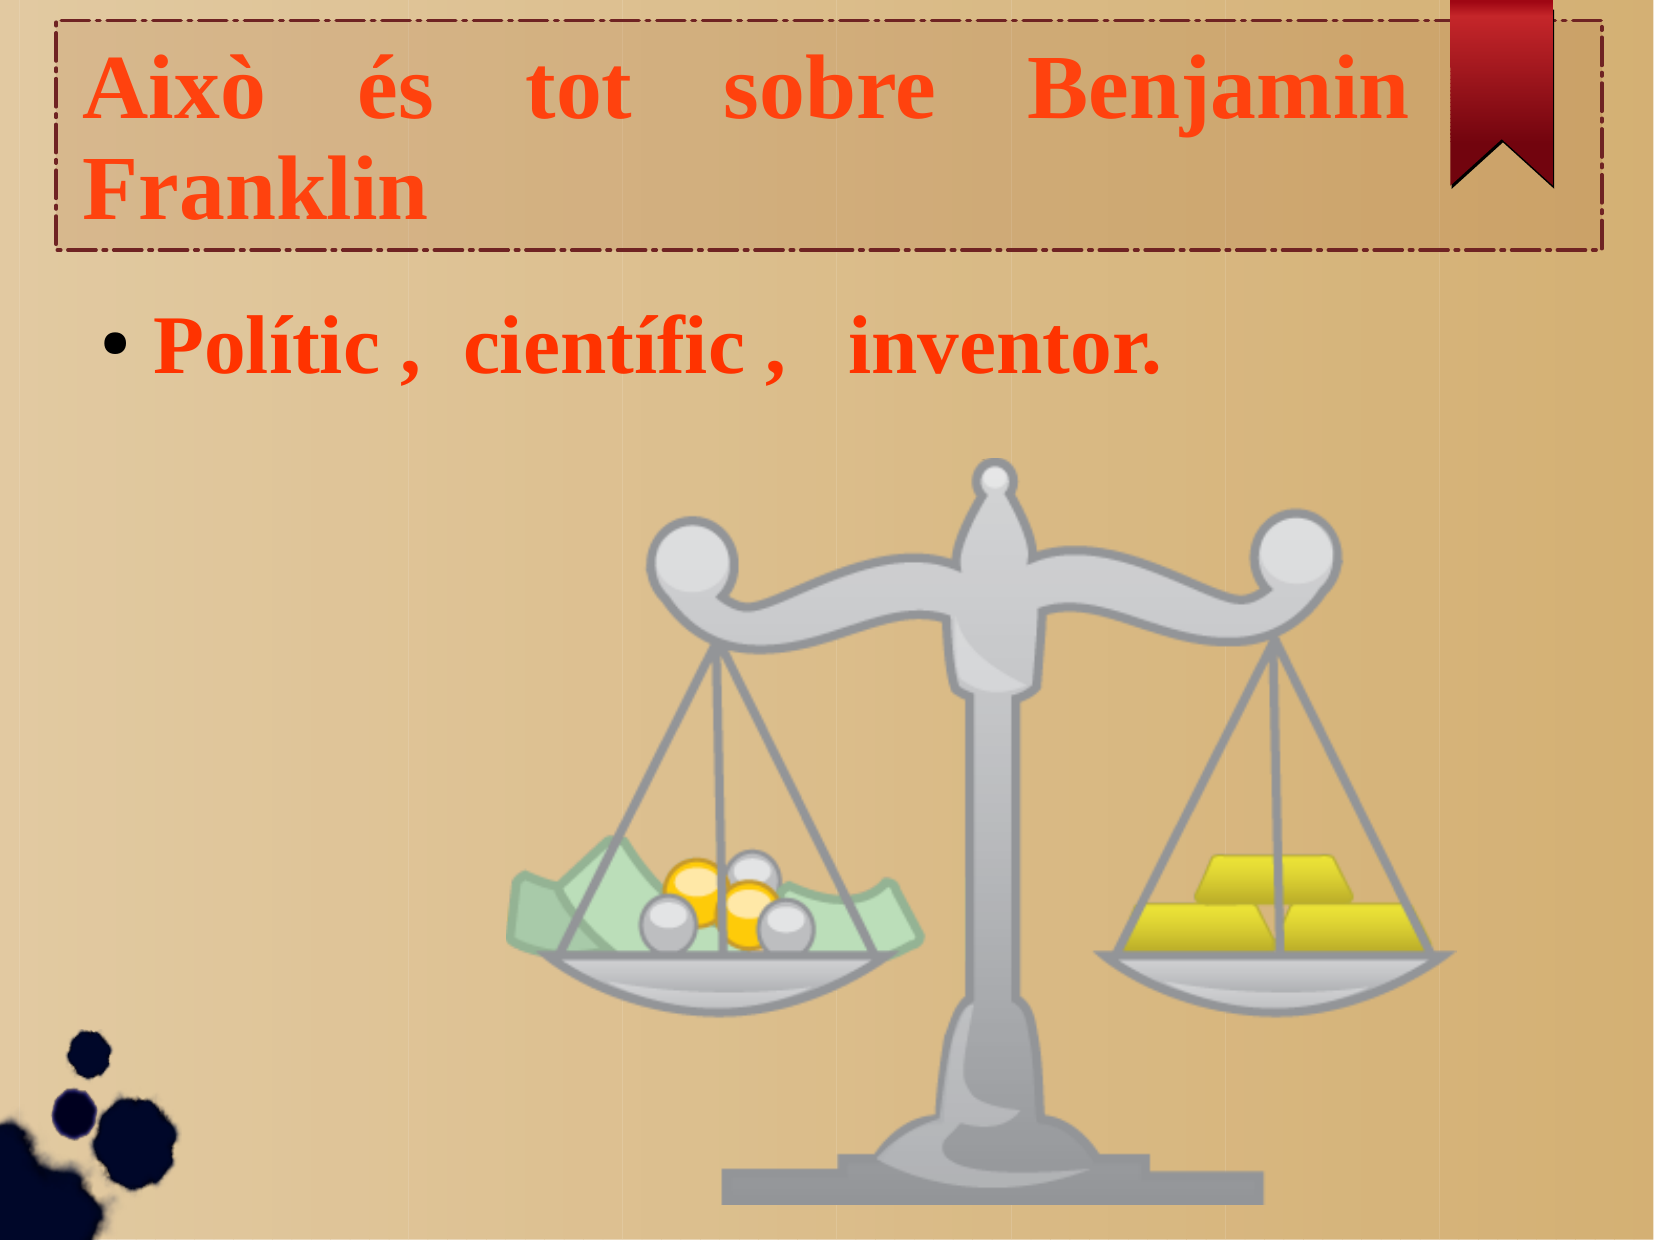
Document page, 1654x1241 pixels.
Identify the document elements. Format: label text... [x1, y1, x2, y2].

title Això és tot sobre Benjamin Franklin [82, 36, 1412, 240]
picture [506, 458, 1457, 1205]
list Polític , científic , inventor. [82, 299, 1571, 1019]
